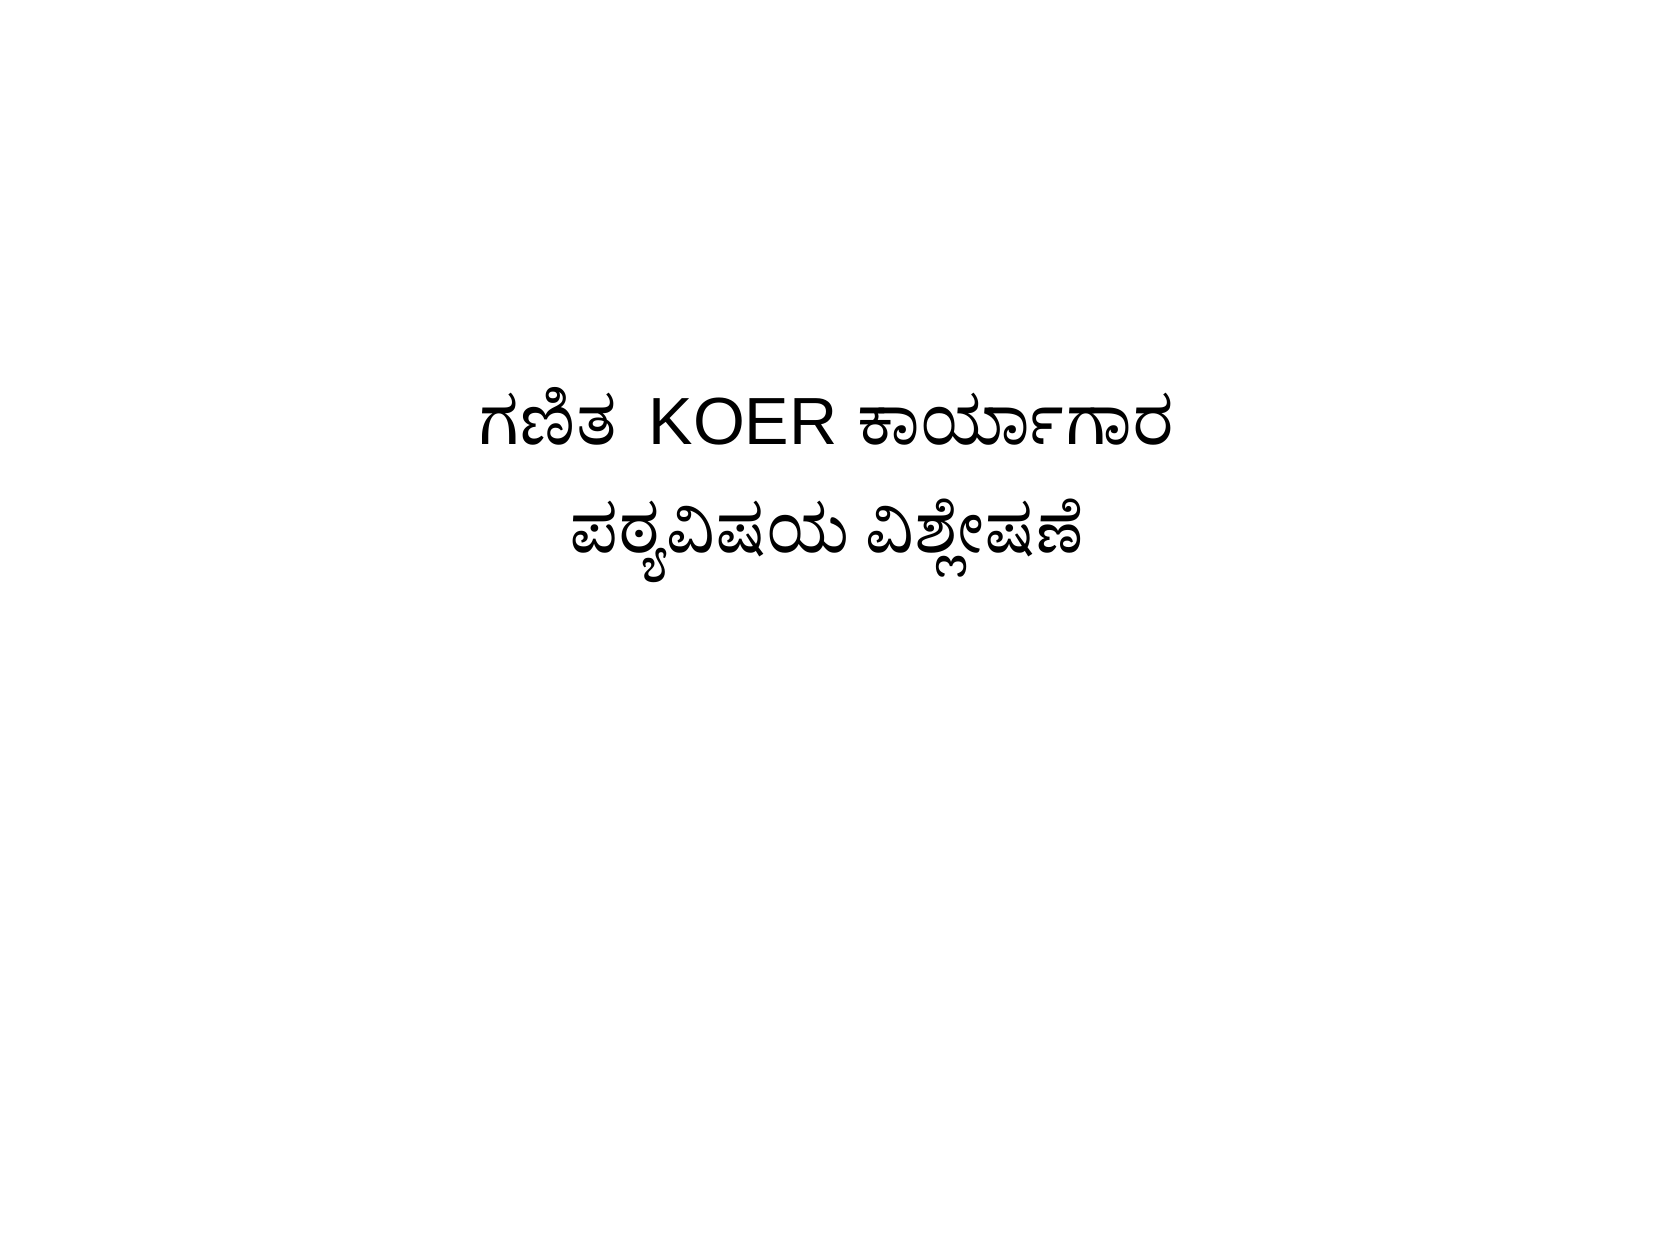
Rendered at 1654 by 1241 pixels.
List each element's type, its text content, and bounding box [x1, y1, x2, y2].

subtitle ಗಣಿತ KOER ಕಾರ್ಯಾಗಾರ ಪಠ್ಯವಿಷಯ ವಿಶ್ಲೇಷಣೆ [82, 49, 1571, 1010]
